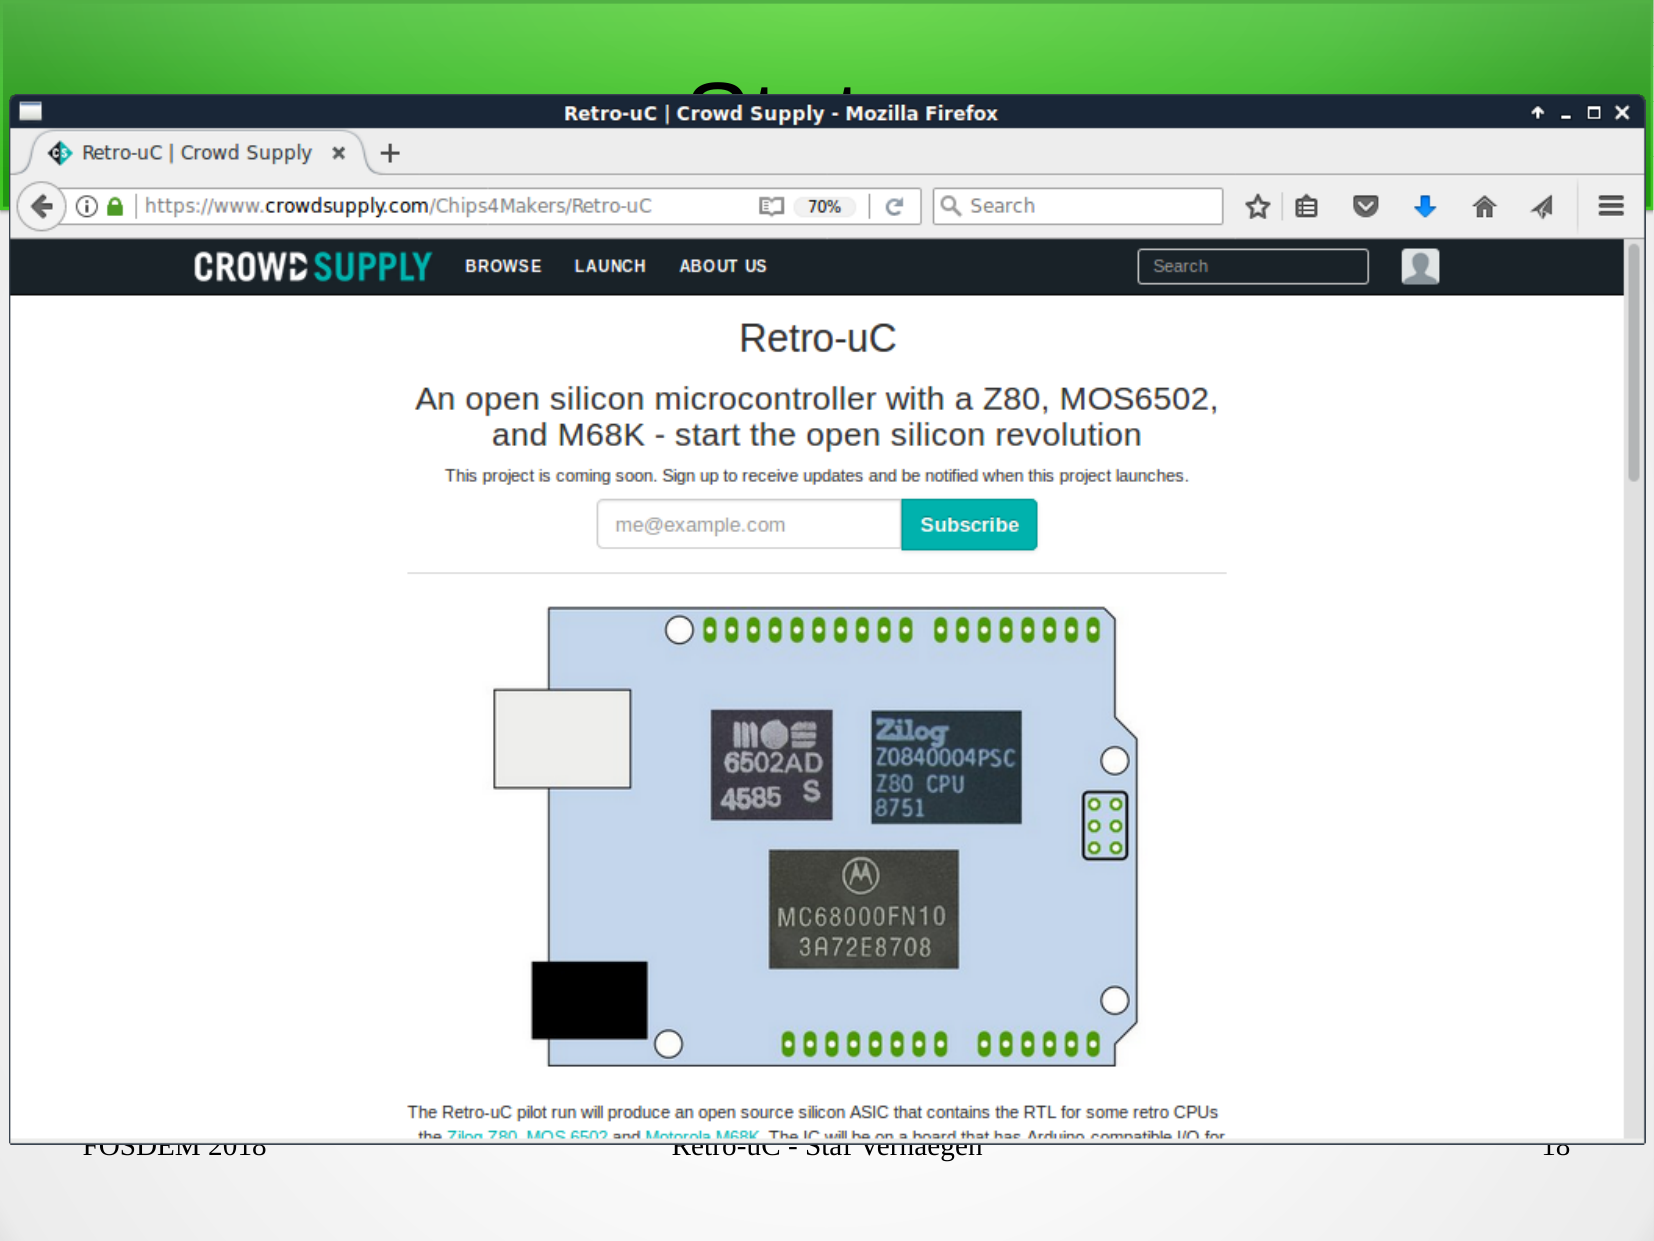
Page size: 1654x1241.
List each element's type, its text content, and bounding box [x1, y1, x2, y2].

title Status [82, 47, 1571, 94]
picture [9, 94, 1646, 1145]
